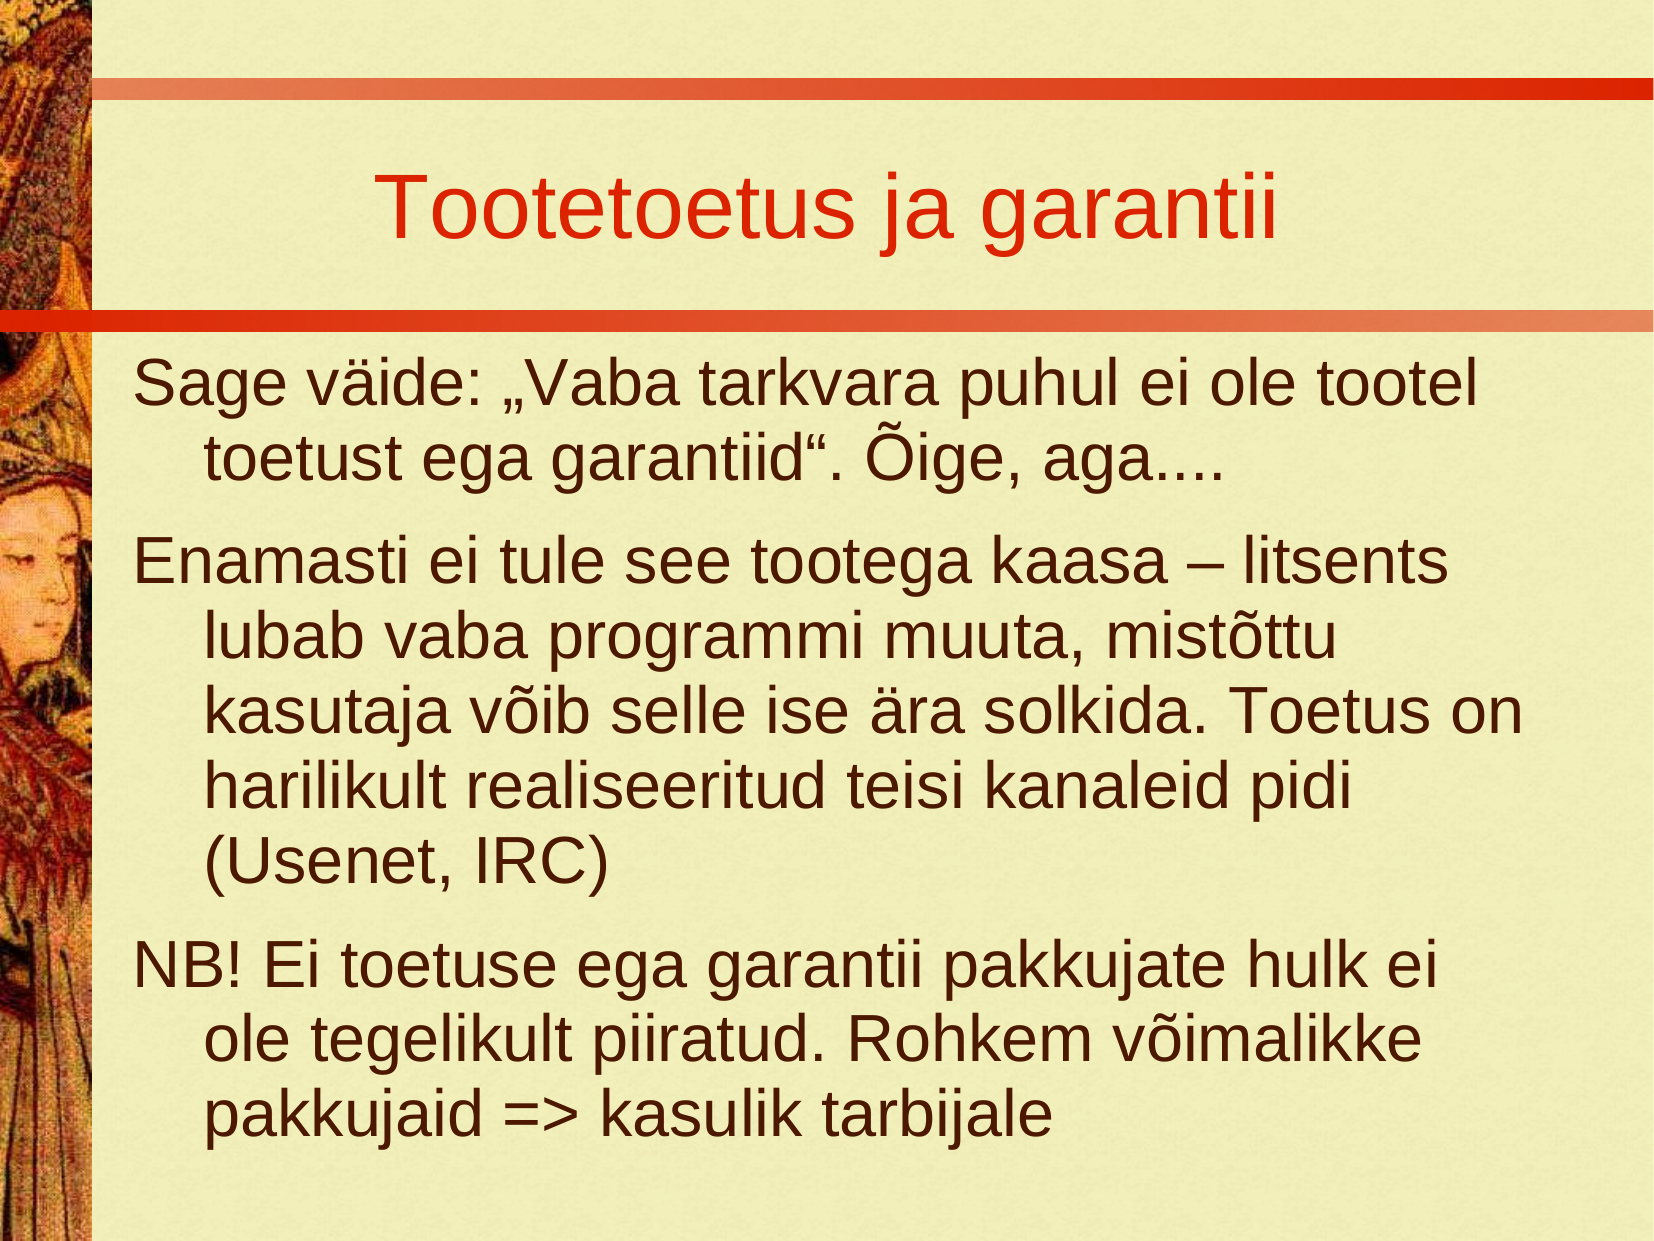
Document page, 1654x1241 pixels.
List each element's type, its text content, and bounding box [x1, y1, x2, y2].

list Sage väide: „Vaba tarkvara puhul ei ole tootel toetust ega garantiid“. Õige, aga.... Enamasti ei tule see tootega kaasa – litsents lubab vaba programmi muuta, mistõttu kasutaja võib selle ise ära solkida. Toetus on harilikult realiseeritud teisi kanaleid pidi (Usenet, IRC) NB! Ei toetuse ega garantii pakkujate hulk ei ole tegelikult piiratud. Rohkem võimalikke pakkujaid => kasulik tarbijale [121, 344, 1534, 1152]
picture [0, 332, 1654, 1241]
picture [0, 0, 1654, 310]
title Tootetoetus ja garantii [121, 102, 1534, 311]
